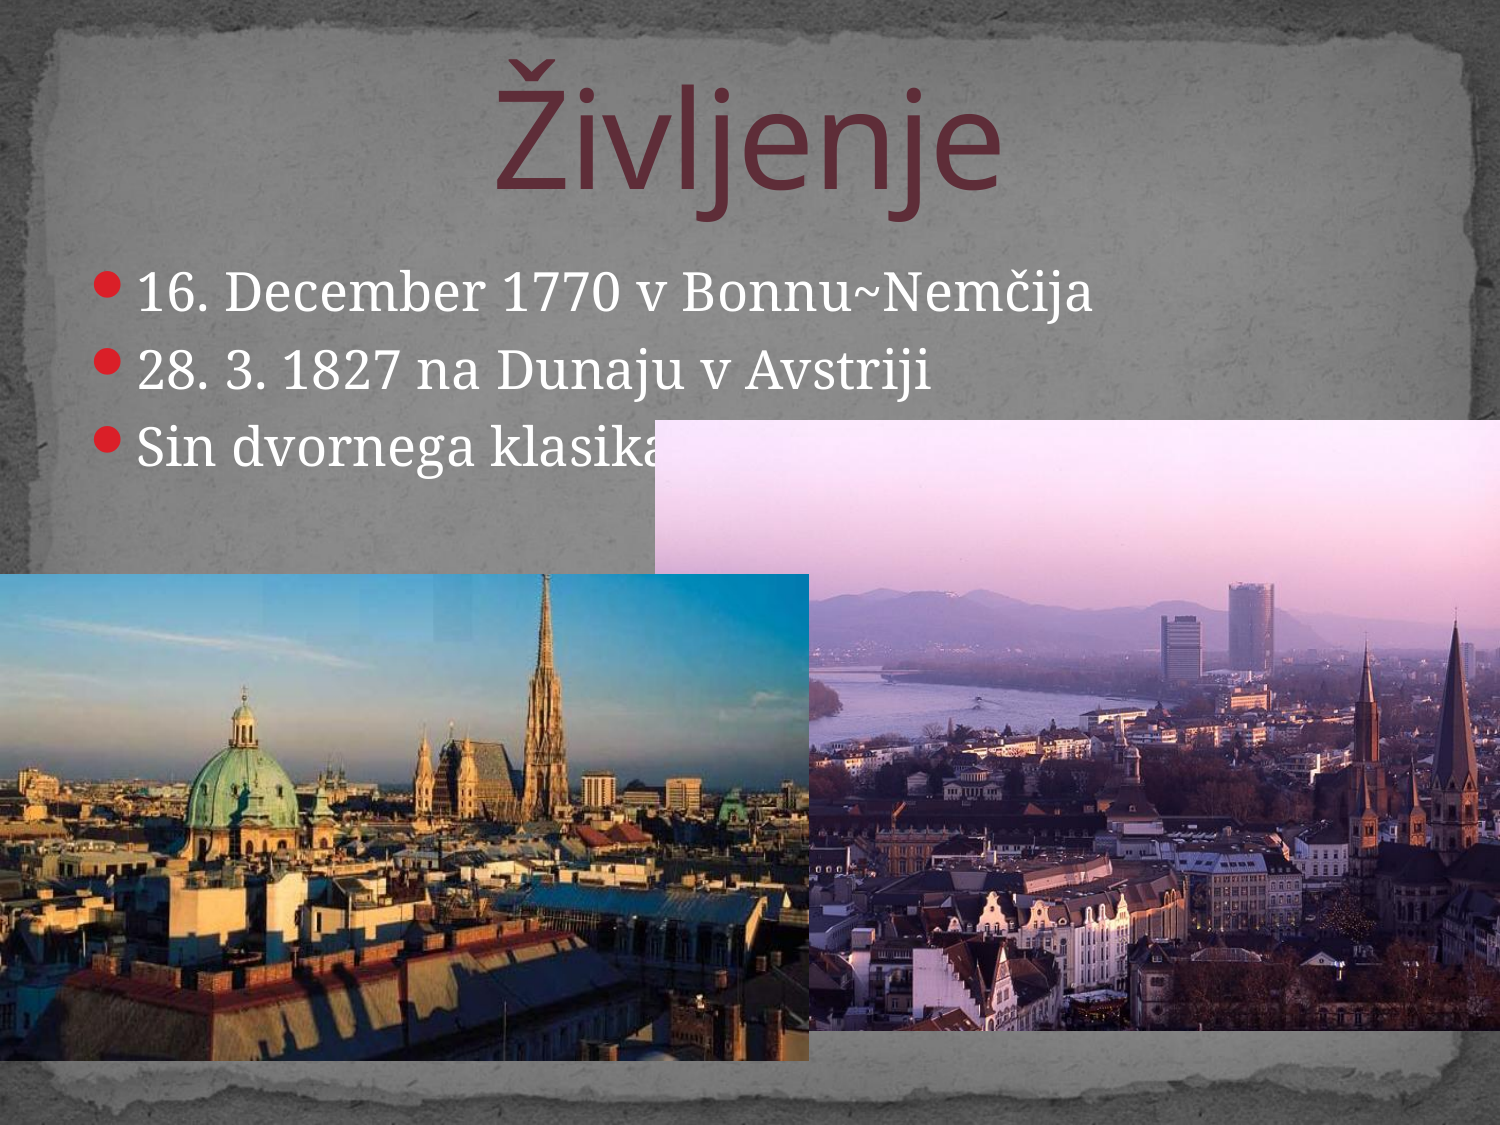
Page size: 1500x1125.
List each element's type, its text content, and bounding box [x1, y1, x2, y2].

title Življenje [75, 24, 1425, 225]
list 16. December 1770 v Bonnu~Nemčija 28. 3. 1827 na Dunaju v Avstriji Sin dvornega klasika [75, 249, 1425, 574]
picture [0, 0, 1500, 1125]
